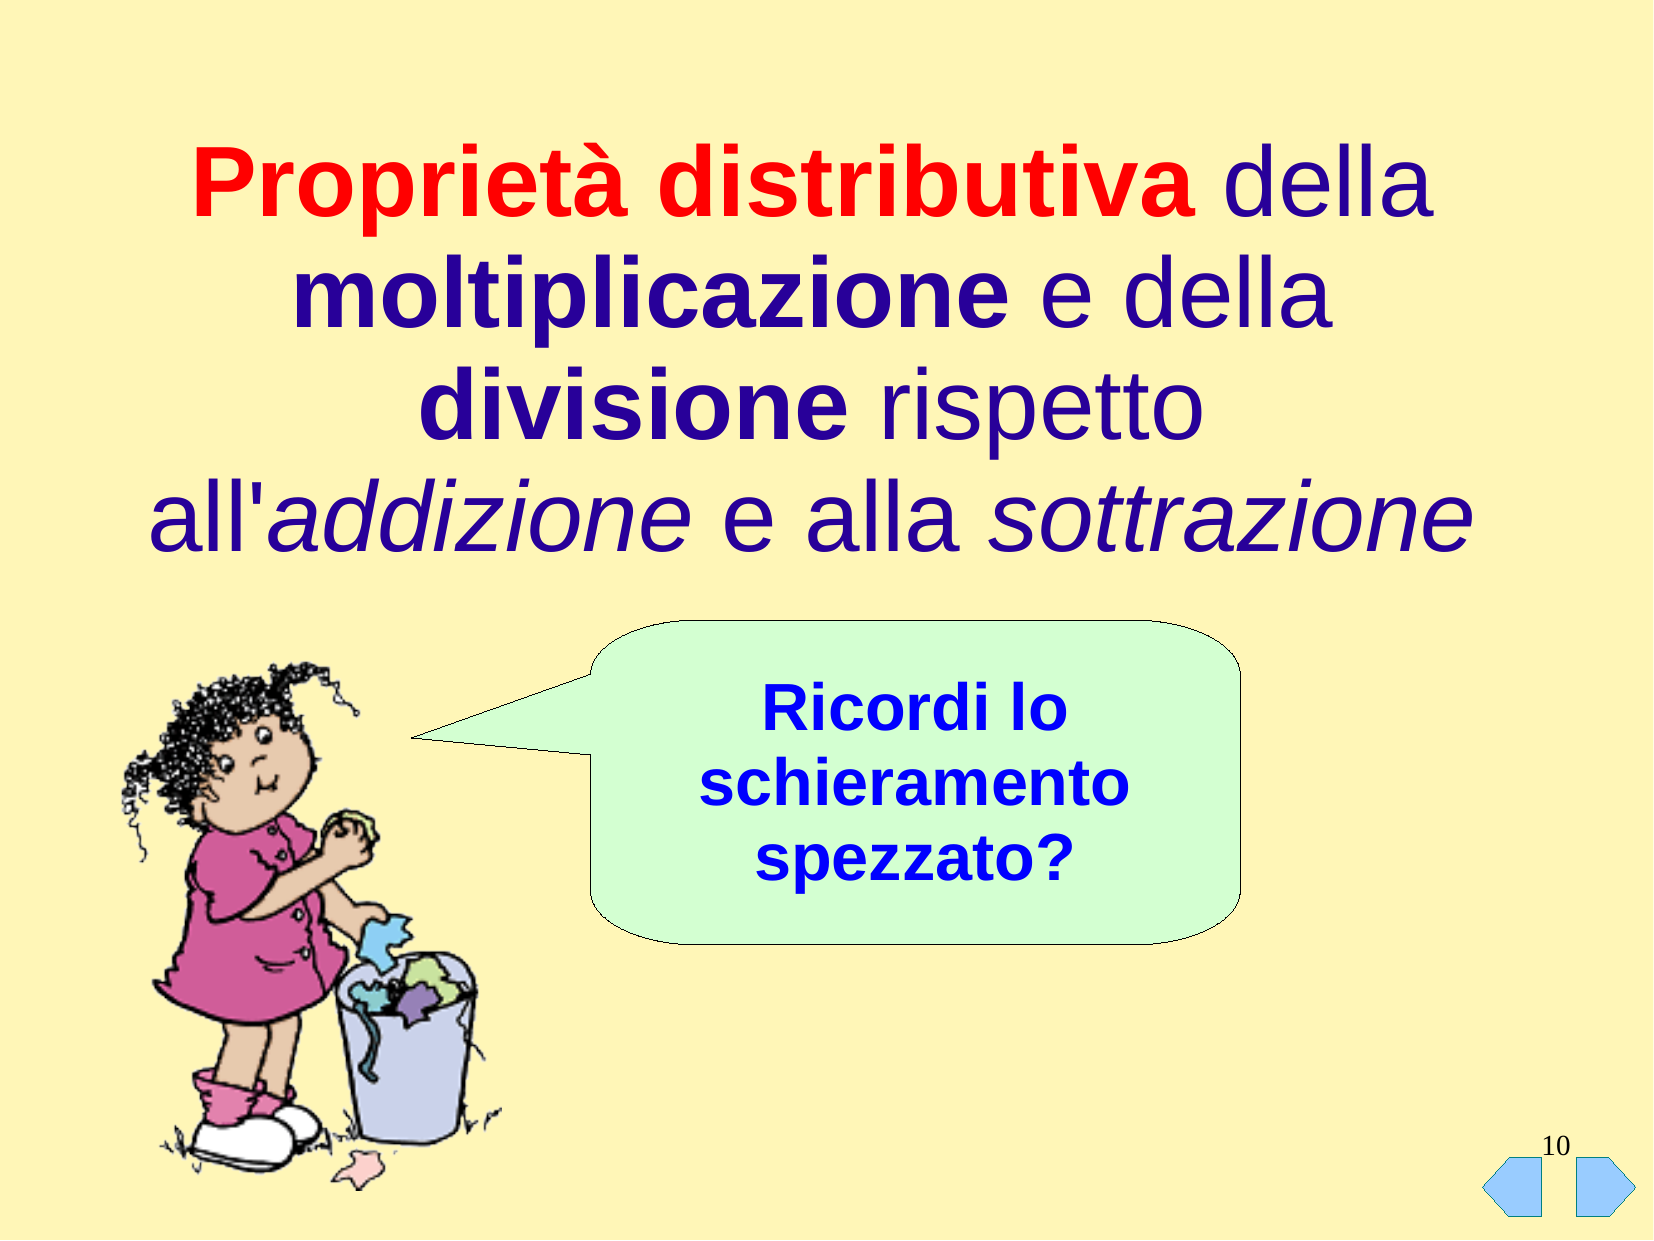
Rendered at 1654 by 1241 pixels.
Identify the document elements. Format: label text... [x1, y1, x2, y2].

text_box [1482, 1157, 1542, 1217]
picture [112, 652, 502, 1191]
text_box Proprietà distributiva della moltiplicazione e della divisione rispetto all'addizione e alla sottrazione [118, 118, 1506, 580]
text_box [1576, 1157, 1636, 1217]
text_box Ricordi lo schieramento spezzato? [411, 620, 1241, 945]
